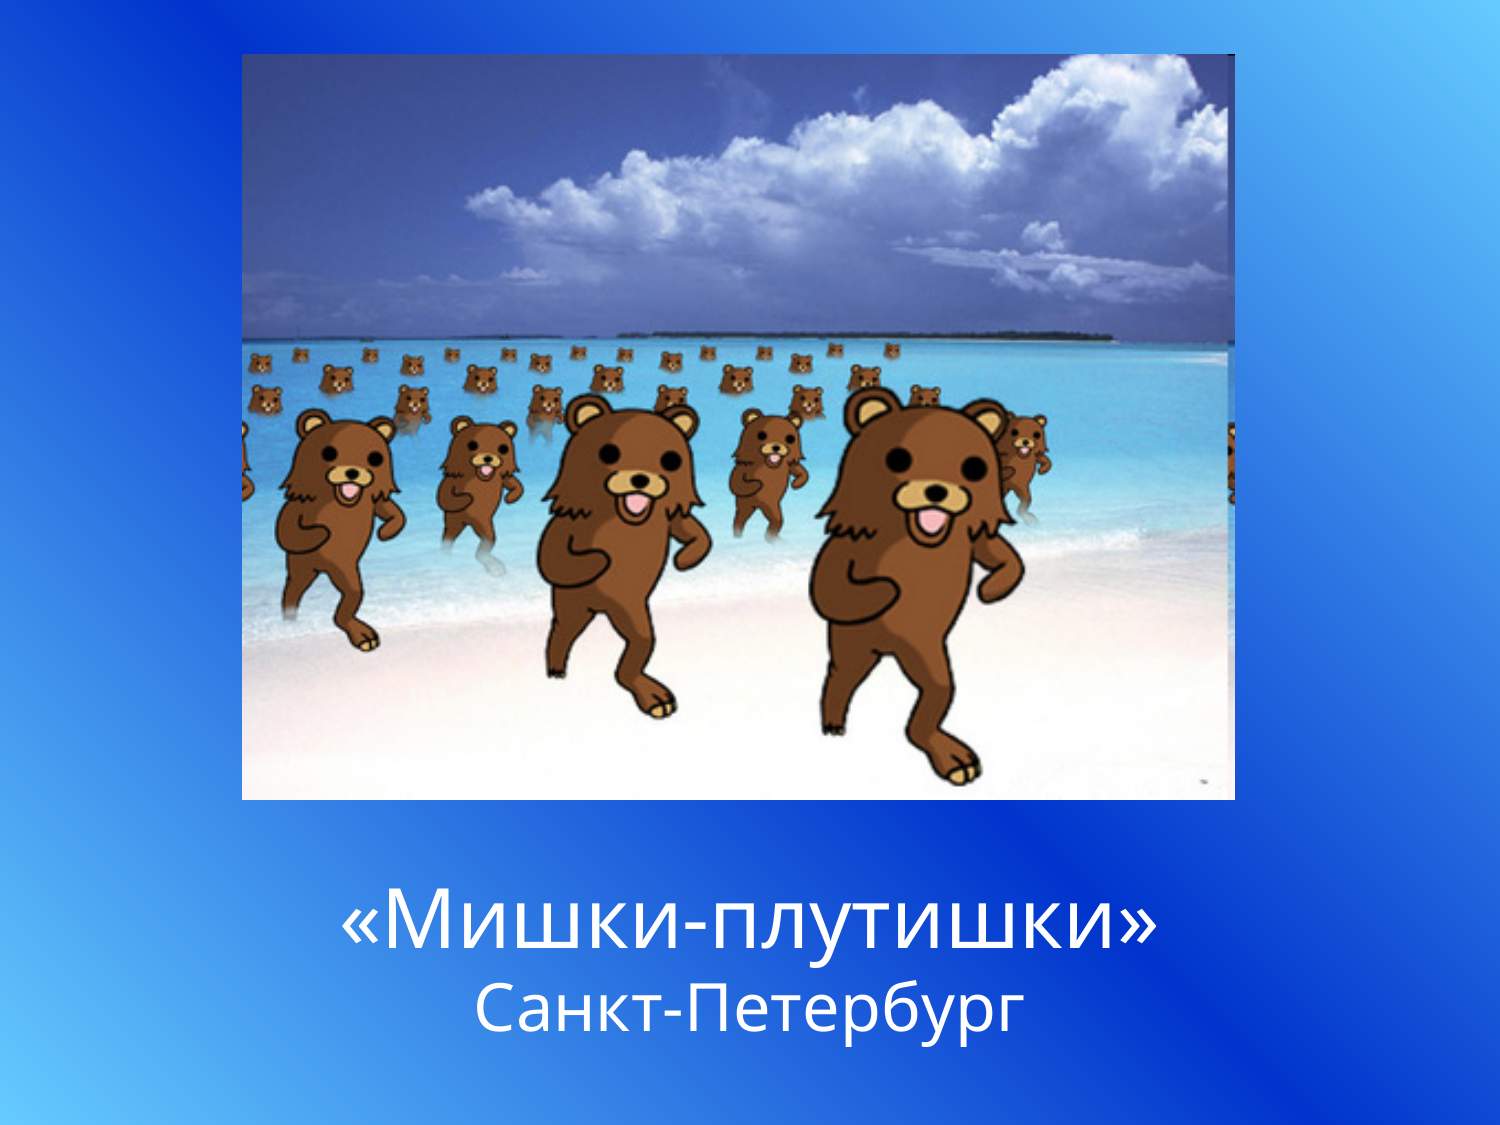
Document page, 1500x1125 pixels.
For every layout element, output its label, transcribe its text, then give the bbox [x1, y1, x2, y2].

text_box «Мишки-плутишки» Санкт-Петербург [112, 834, 1388, 1076]
picture [242, 54, 1235, 801]
